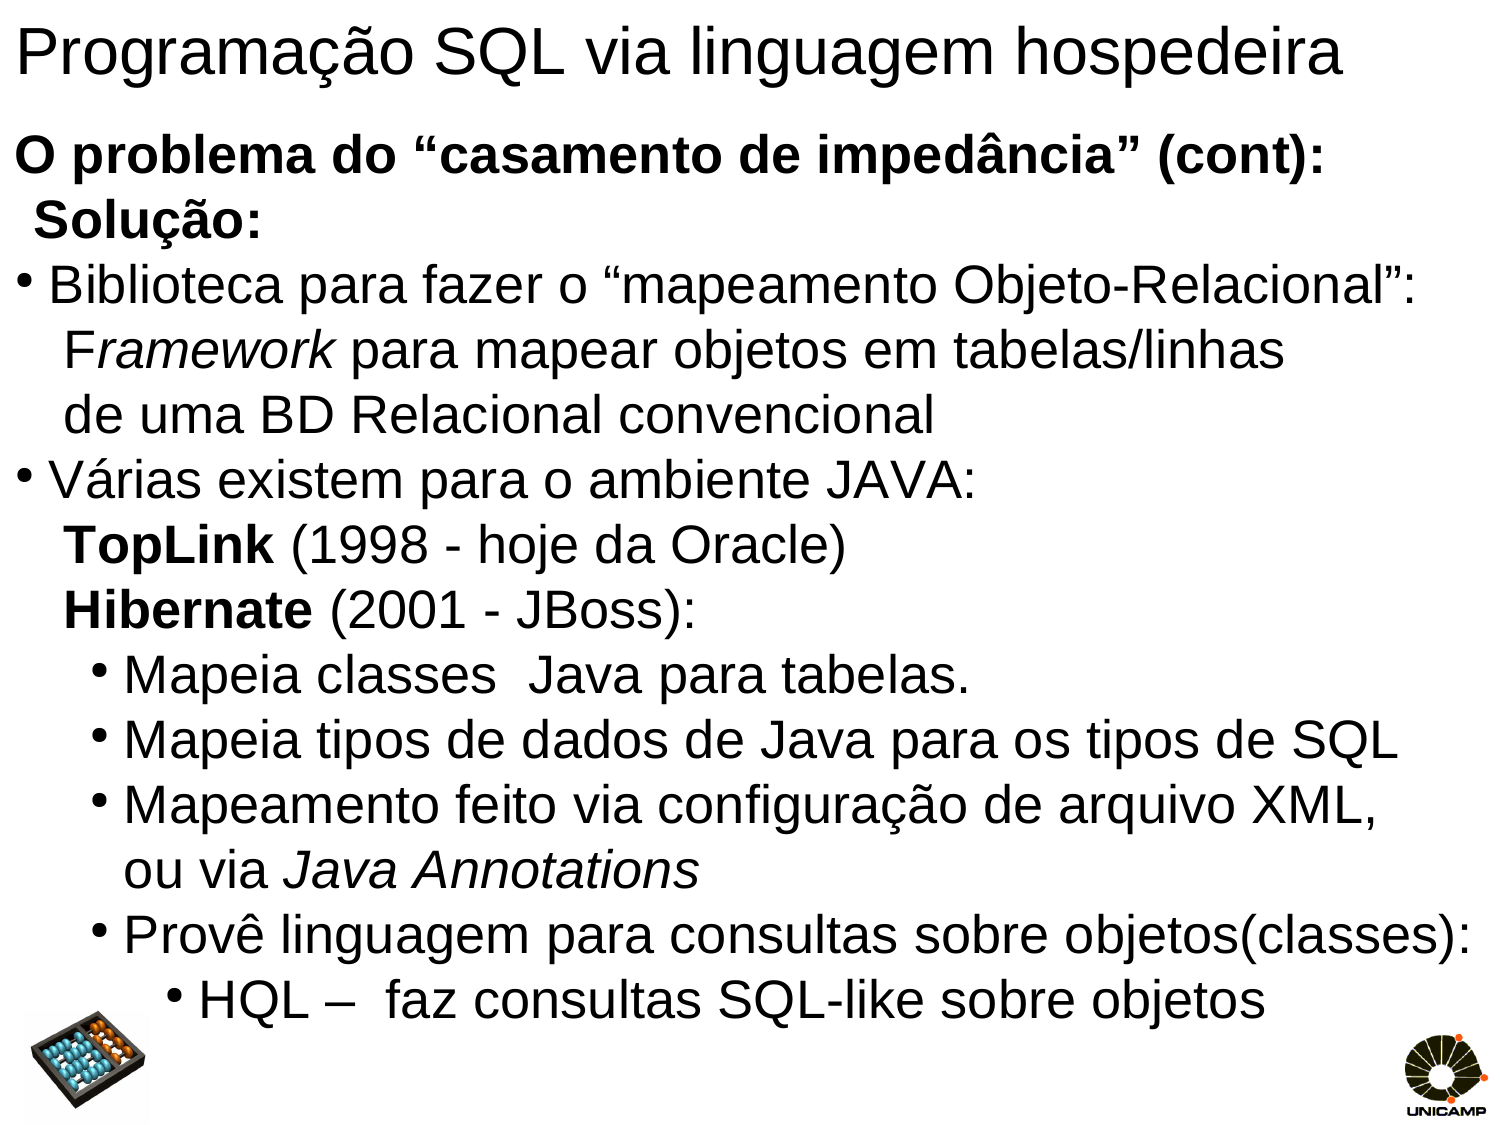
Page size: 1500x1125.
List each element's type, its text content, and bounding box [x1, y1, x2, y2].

text_box O problema do “casamento de impedância” (cont): Solução: Biblioteca para fazer o “mapeamento Objeto-Relacional”: Framework para mapear objetos em tabelas/linhas de uma BD Relacional convencional Várias existem para o ambiente JAVA: TopLink (1998 - hoje da Oracle) Hibernate (2001 - JBoss): Mapeia classes Java para tabelas. Mapeia tipos de dados de Java para os tipos de SQL Mapeamento feito via configuração de arquivo XML, ou via Java Annotations Provê linguagem para consultas sobre objetos(classes): HQL – faz consultas SQL-like sobre objetos [0, 112, 1500, 1102]
text_box Programação SQL via linguagem hospedeira [0, 0, 1464, 96]
